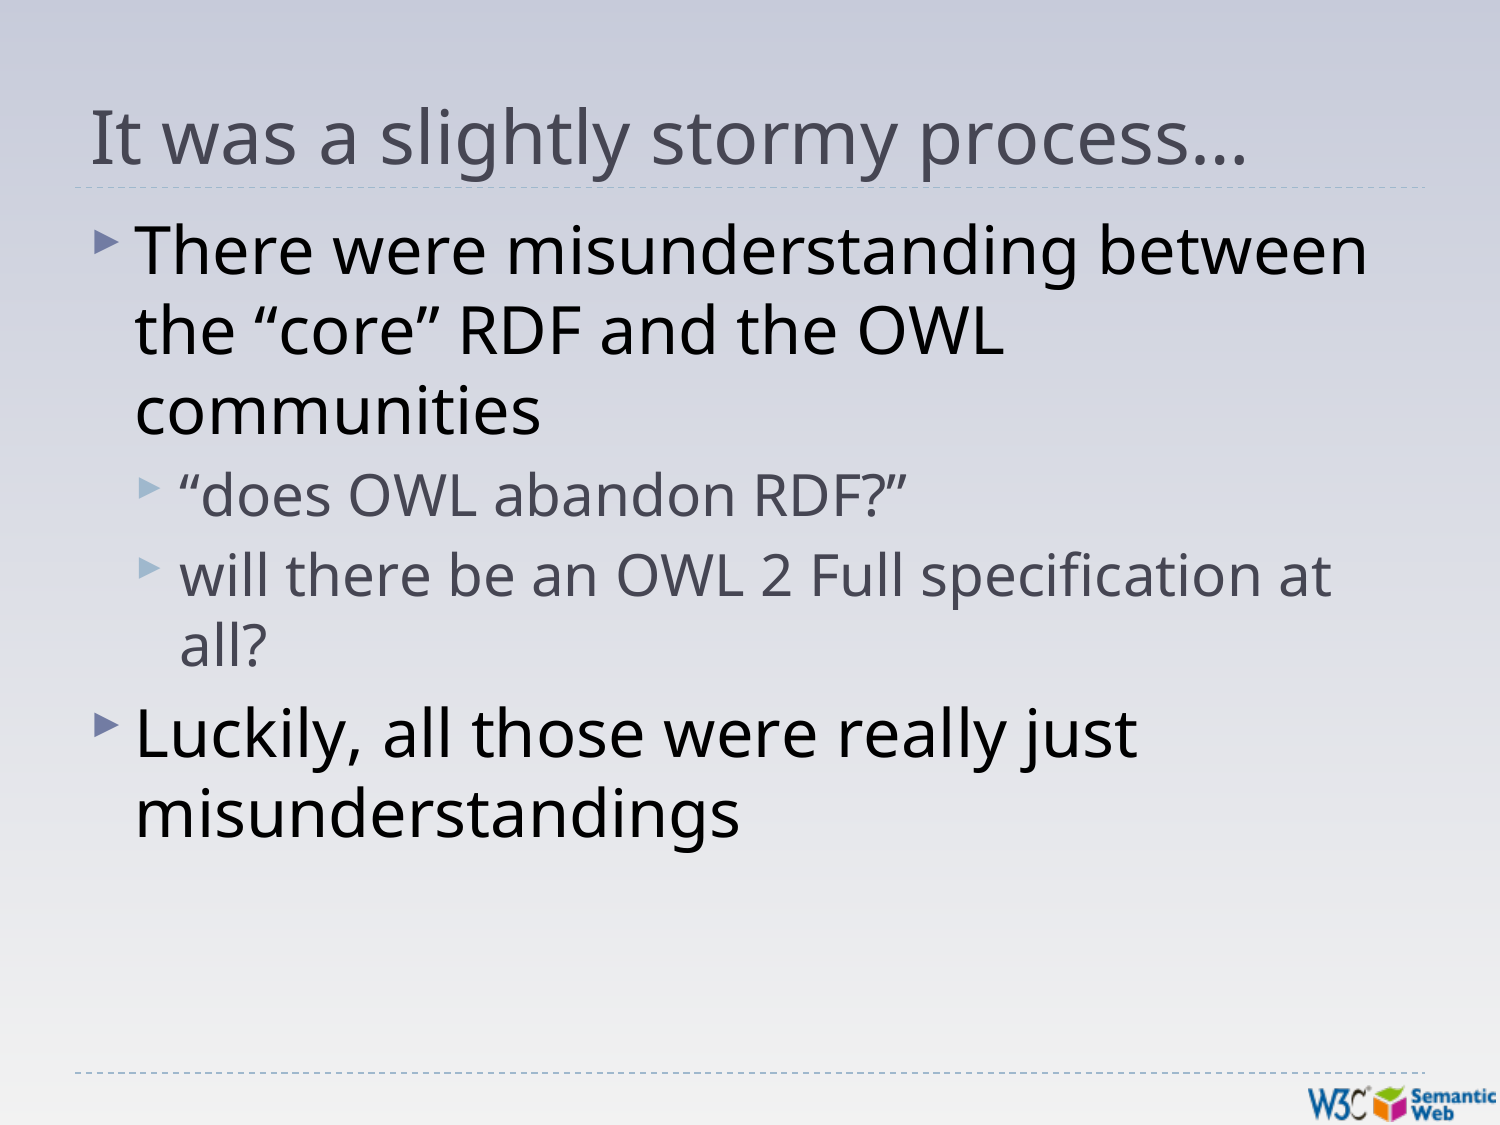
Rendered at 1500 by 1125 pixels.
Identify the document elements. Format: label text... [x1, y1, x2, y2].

title It was a slightly stormy process… [75, 24, 1426, 188]
list There were misunderstanding between the “core” RDF and the OWL communities “does OWL abandon RDF?” will there be an OWL 2 Full specification at all? Luckily, all those were really just misunderstandings [75, 200, 1426, 1010]
picture [1308, 1084, 1496, 1122]
